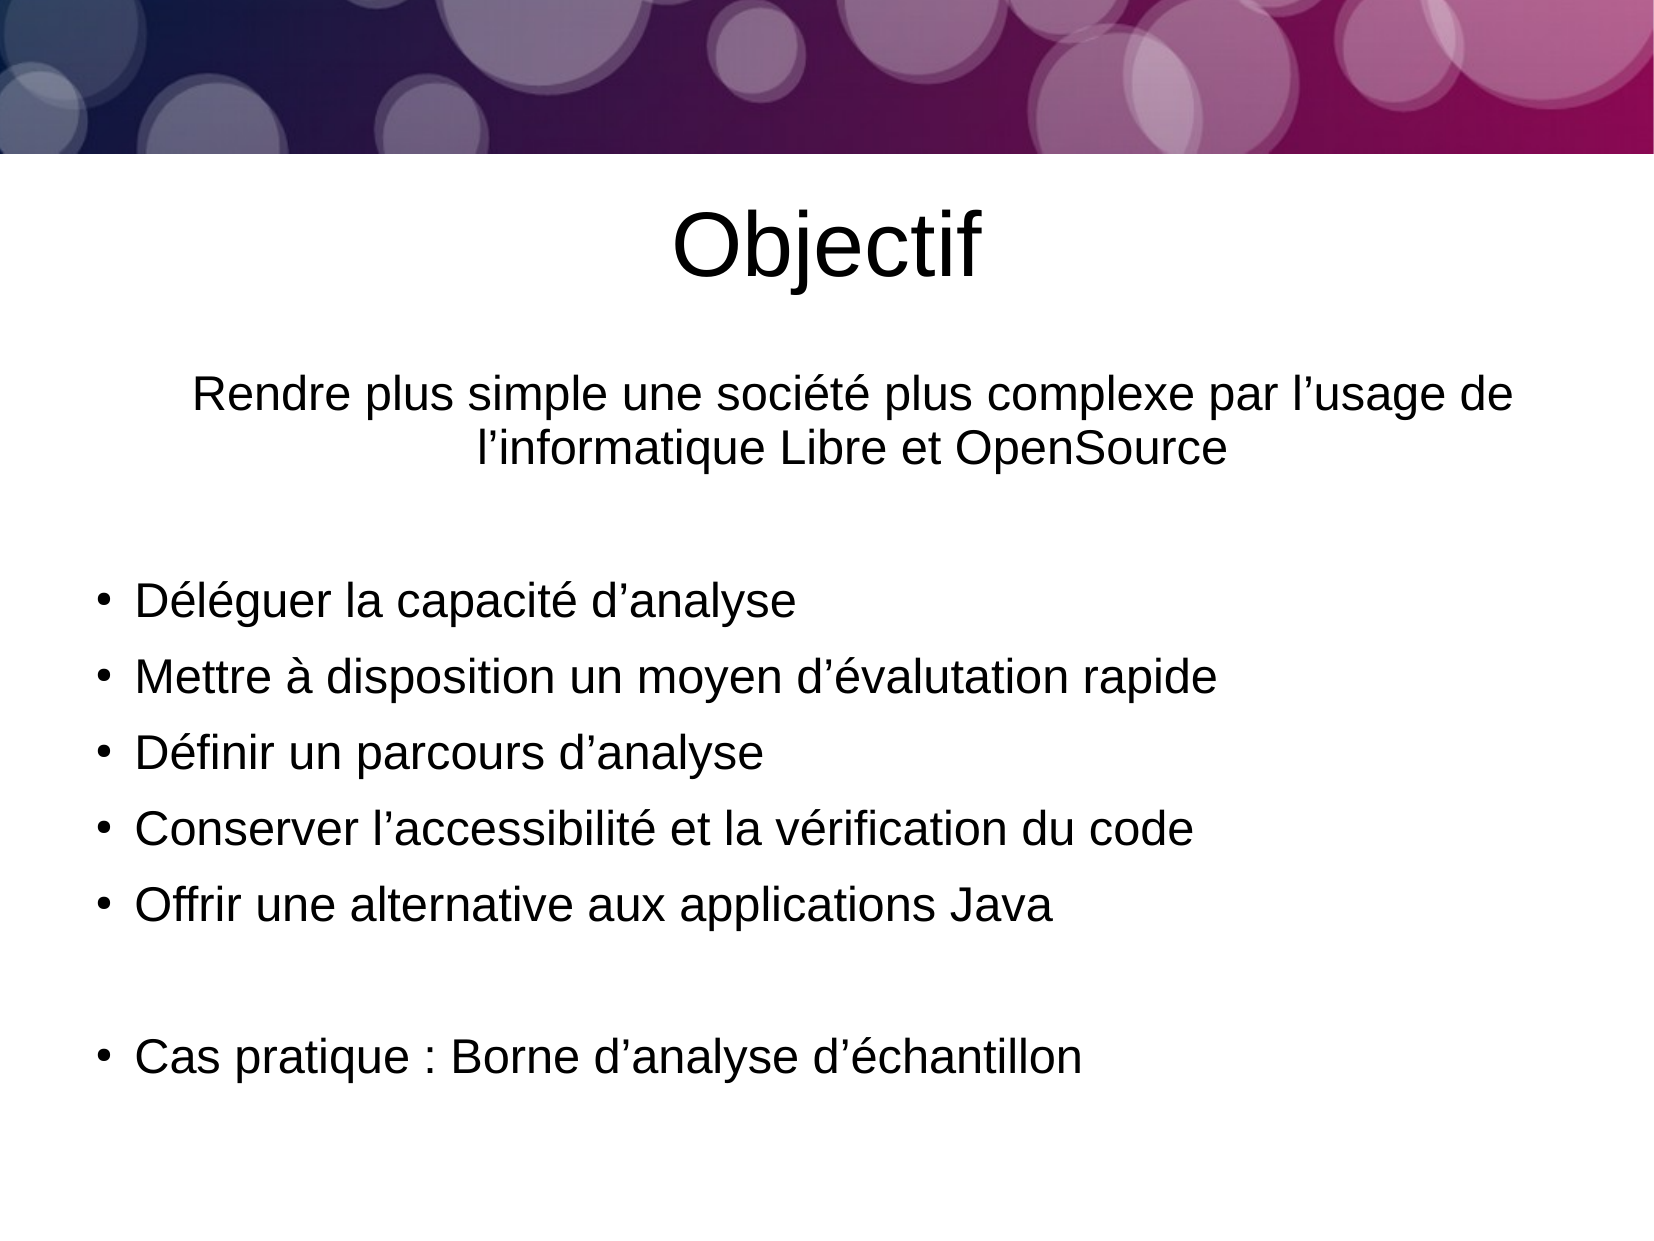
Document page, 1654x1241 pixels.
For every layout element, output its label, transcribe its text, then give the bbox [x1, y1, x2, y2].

list Rendre plus simple une société plus complexe par l’usage de l’informatique Libre et OpenSource Déléguer la capacité d’analyse Mettre à disposition un moyen d’évalutation rapide Définir un parcours d’analyse Conserver l’accessibilité et la vérification du code Offrir une alternative aux applications Java Cas pratique : Borne d’analyse d’échantillon [82, 366, 1571, 1087]
title Objectif [82, 159, 1571, 331]
picture [0, 0, 1654, 154]
